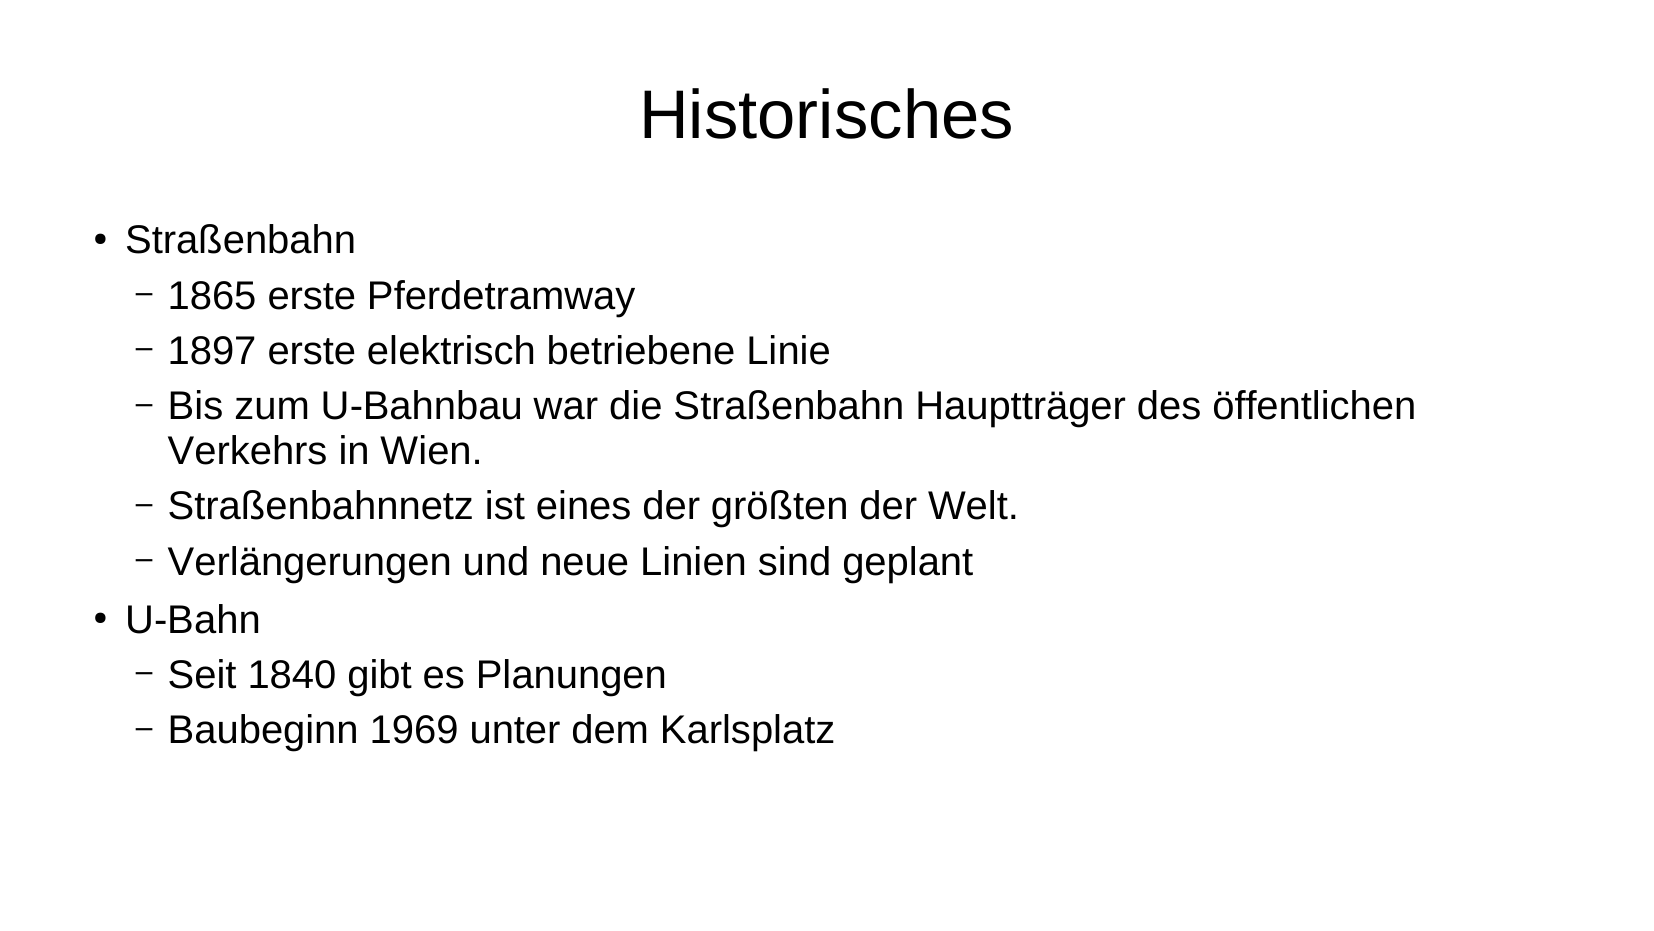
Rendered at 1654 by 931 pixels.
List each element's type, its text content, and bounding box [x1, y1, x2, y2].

title Historisches [82, 37, 1571, 193]
list Straßenbahn 1865 erste Pferdetramway 1897 erste elektrisch betriebene Linie Bis zum U-Bahnbau war die Straßenbahn Hauptträger des öffentlichen Verkehrs in Wien. Straßenbahnnetz ist eines der größten der Welt. Verlängerungen und neue Linien sind geplant U-Bahn Seit 1840 gibt es Planungen Baubeginn 1969 unter dem Karlsplatz [82, 217, 1571, 758]
